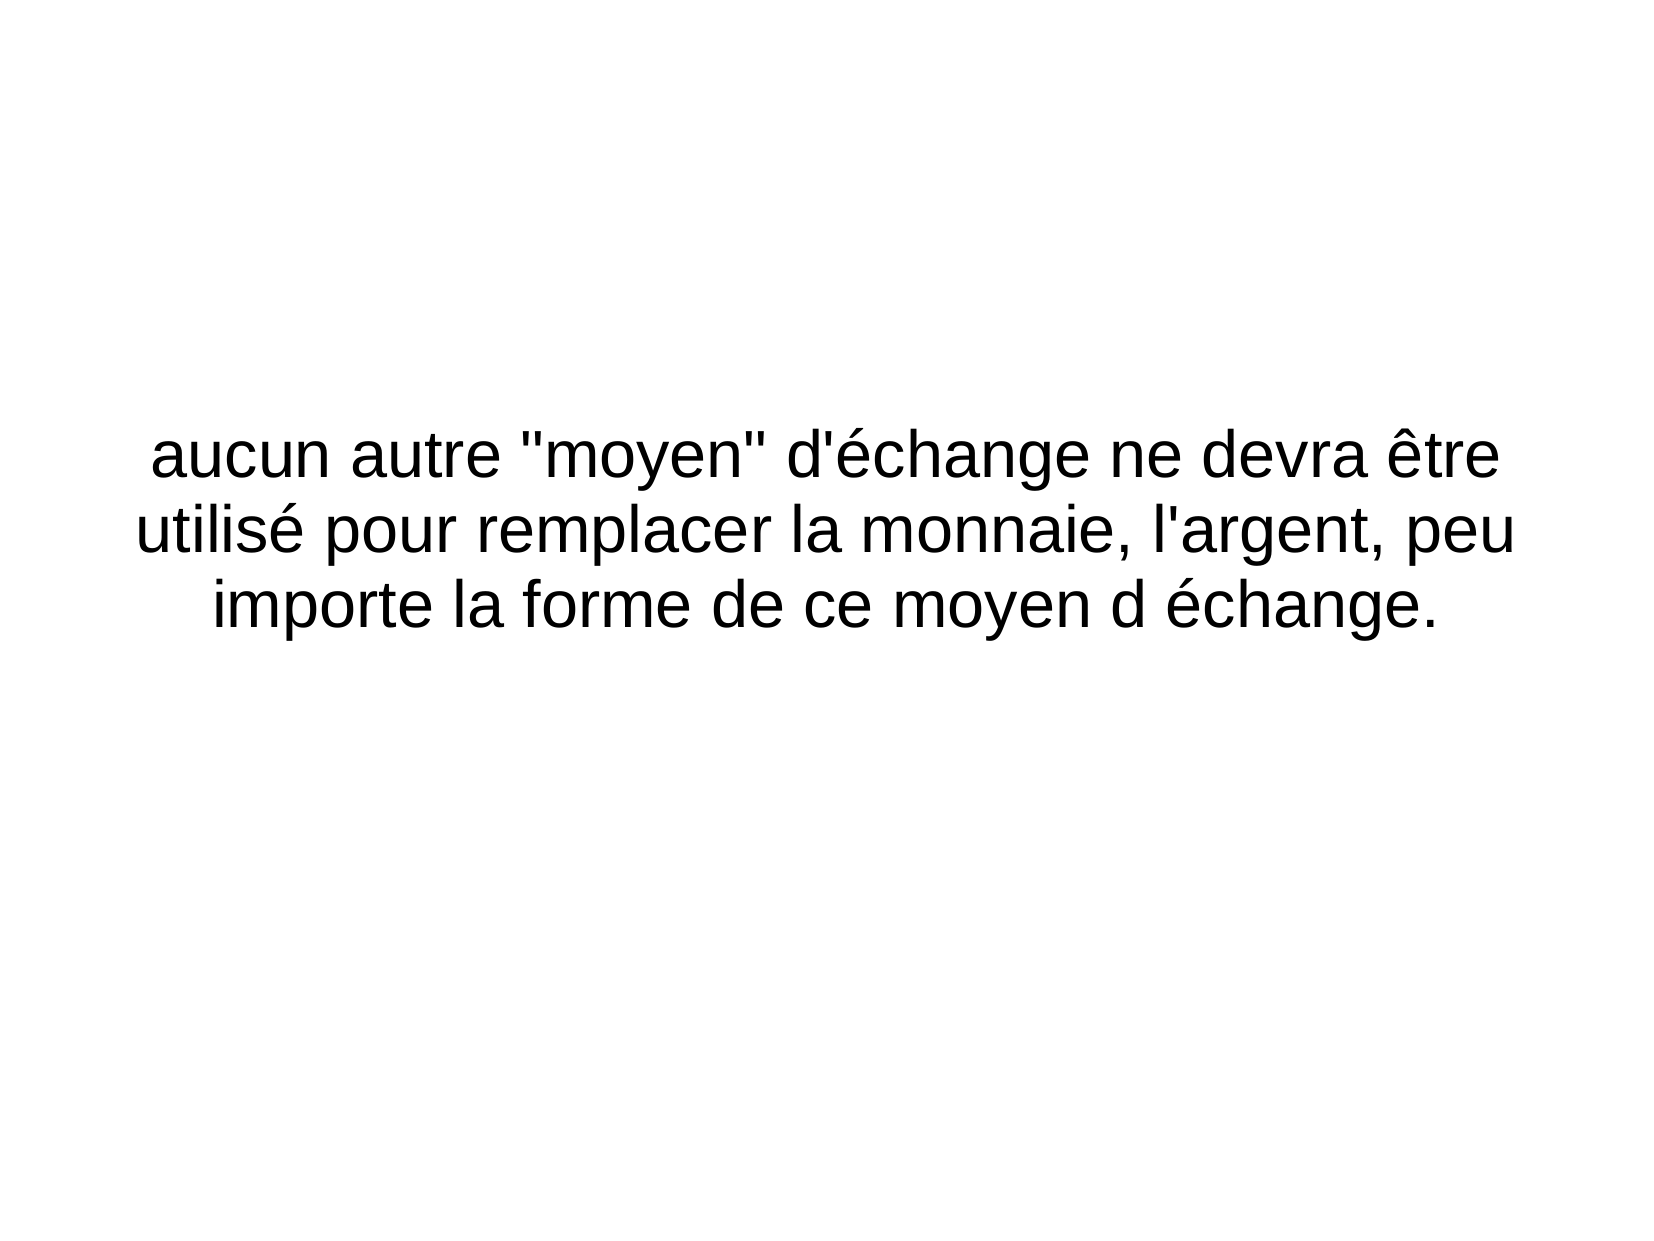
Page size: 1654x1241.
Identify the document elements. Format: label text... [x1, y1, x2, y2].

subtitle aucun autre "moyen" d'échange ne devra être utilisé pour remplacer la monnaie, l'argent, peu importe la forme de ce moyen d échange. [82, 49, 1571, 1010]
